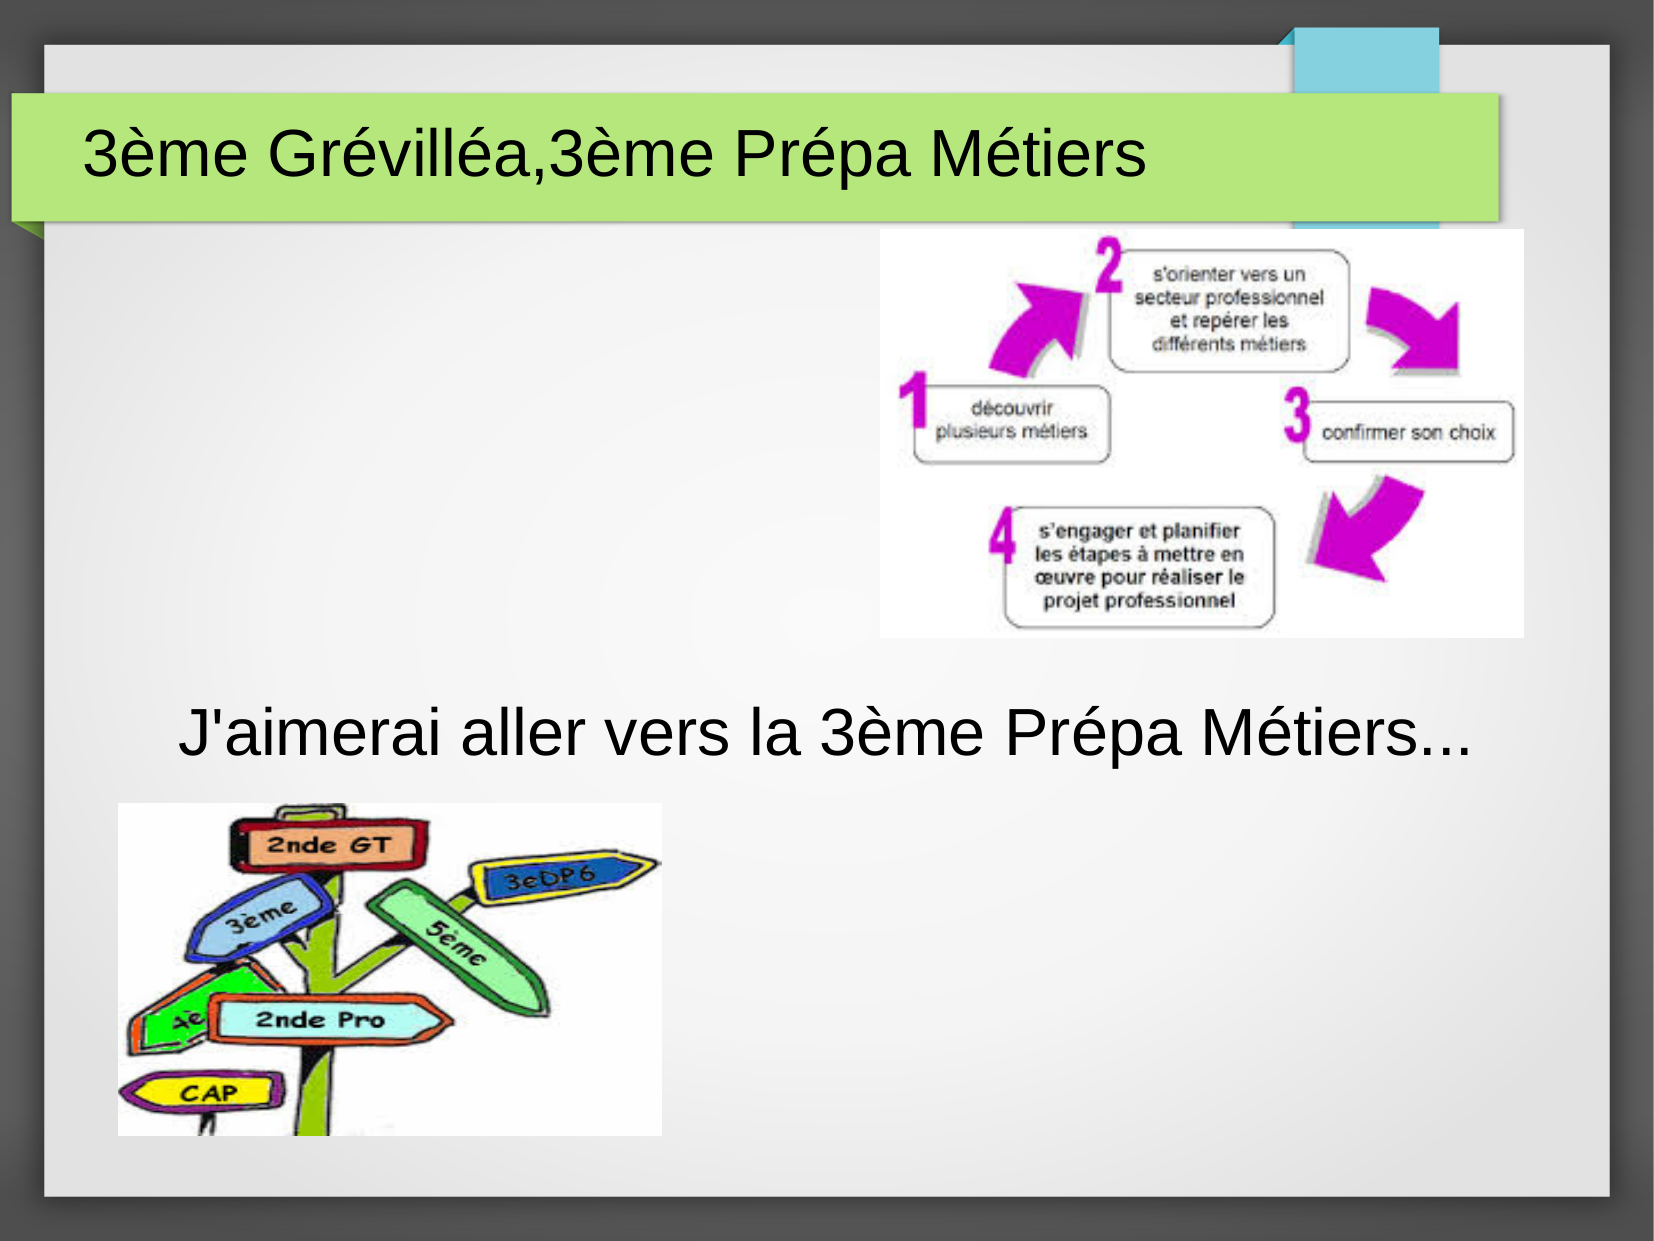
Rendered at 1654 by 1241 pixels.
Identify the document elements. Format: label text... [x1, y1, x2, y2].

picture [0, 0, 1654, 1241]
title 3ème Grévilléa,3ème Prépa Métiers [82, 94, 1264, 213]
subtitle J'aimerai aller vers la 3ème Prépa Métiers... [82, 295, 1571, 1170]
